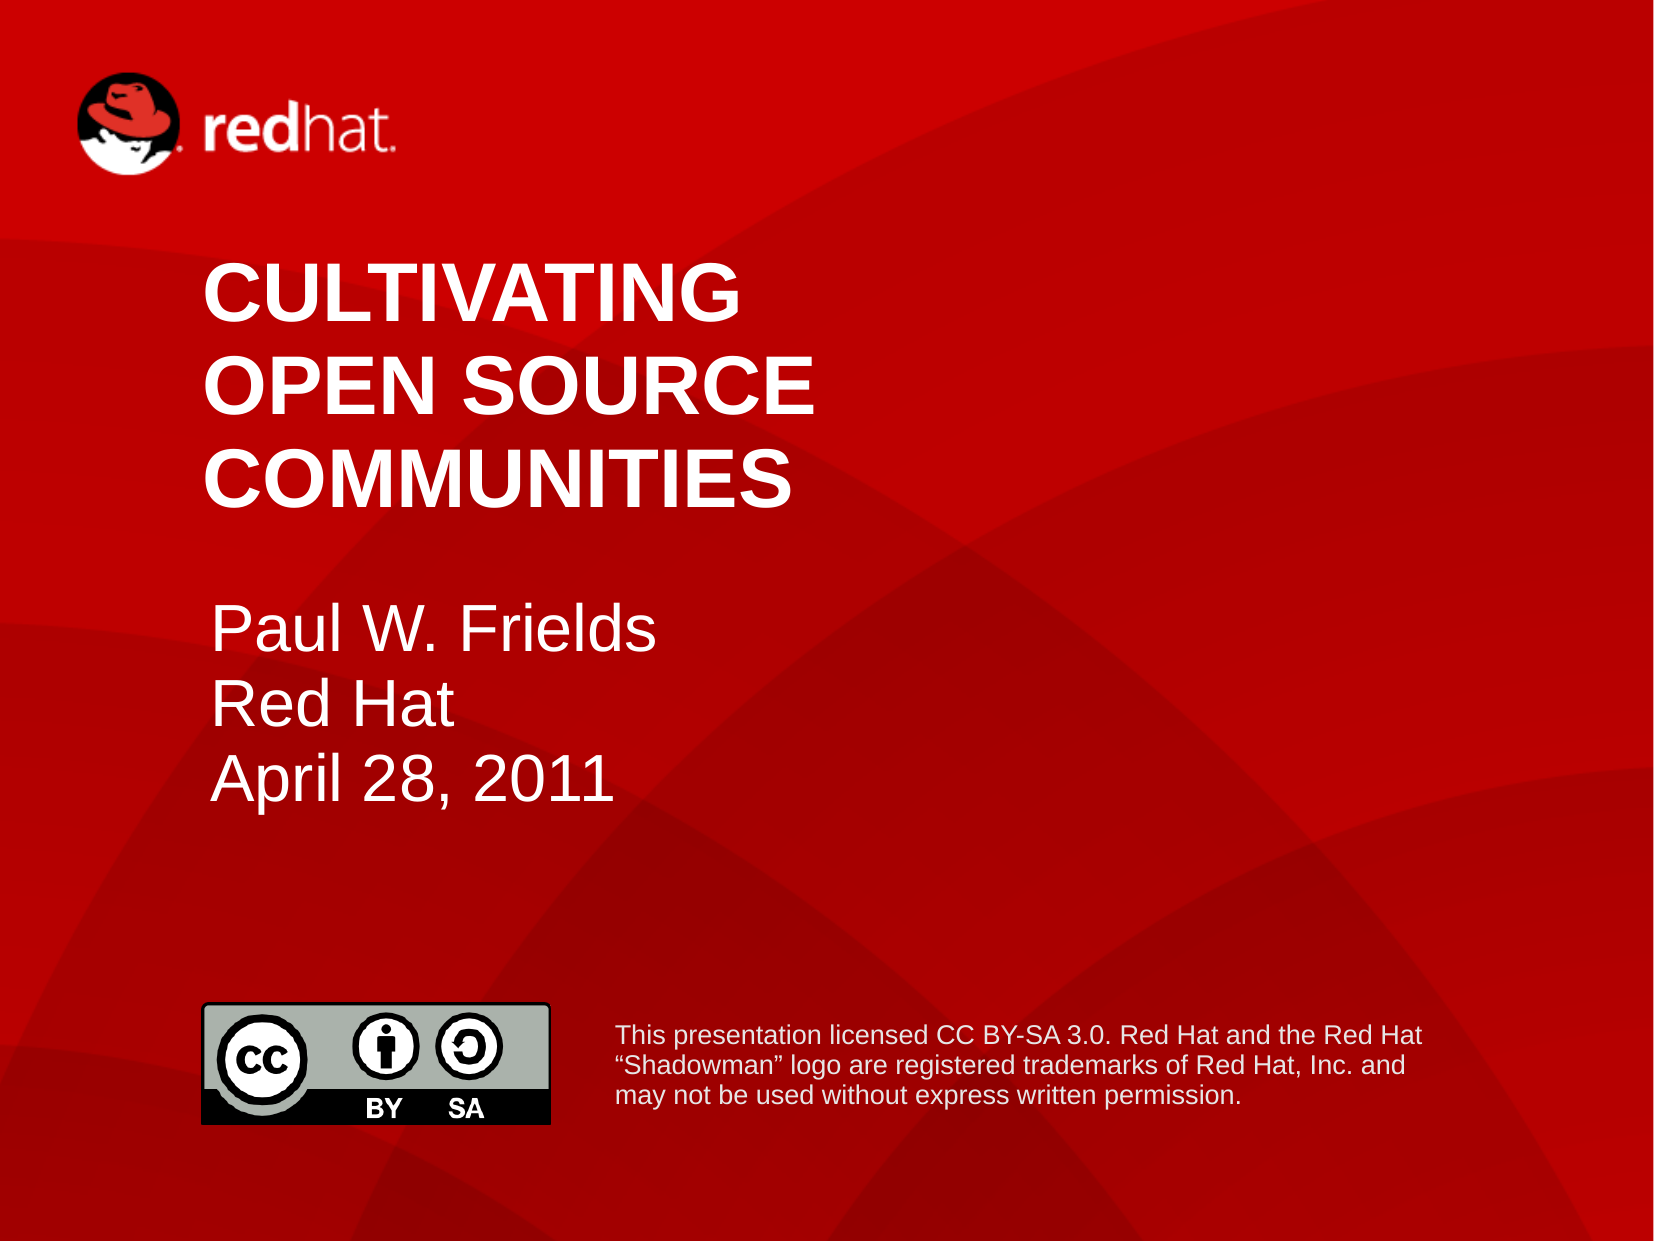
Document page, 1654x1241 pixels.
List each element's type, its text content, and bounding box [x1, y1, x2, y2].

text_box Paul W. Frields Red Hat April 28, 2011 [195, 583, 863, 823]
text_box This presentation licensed CC BY-SA 3.0. Red Hat and the Red Hat “Shadowman” logo are registered trademarks of Red Hat, Inc. and may not be used without express written permission. [600, 1012, 1463, 1126]
picture [0, 0, 1654, 1241]
text_box CULTIVATING OPEN SOURCE COMMUNITIES [187, 238, 1426, 645]
